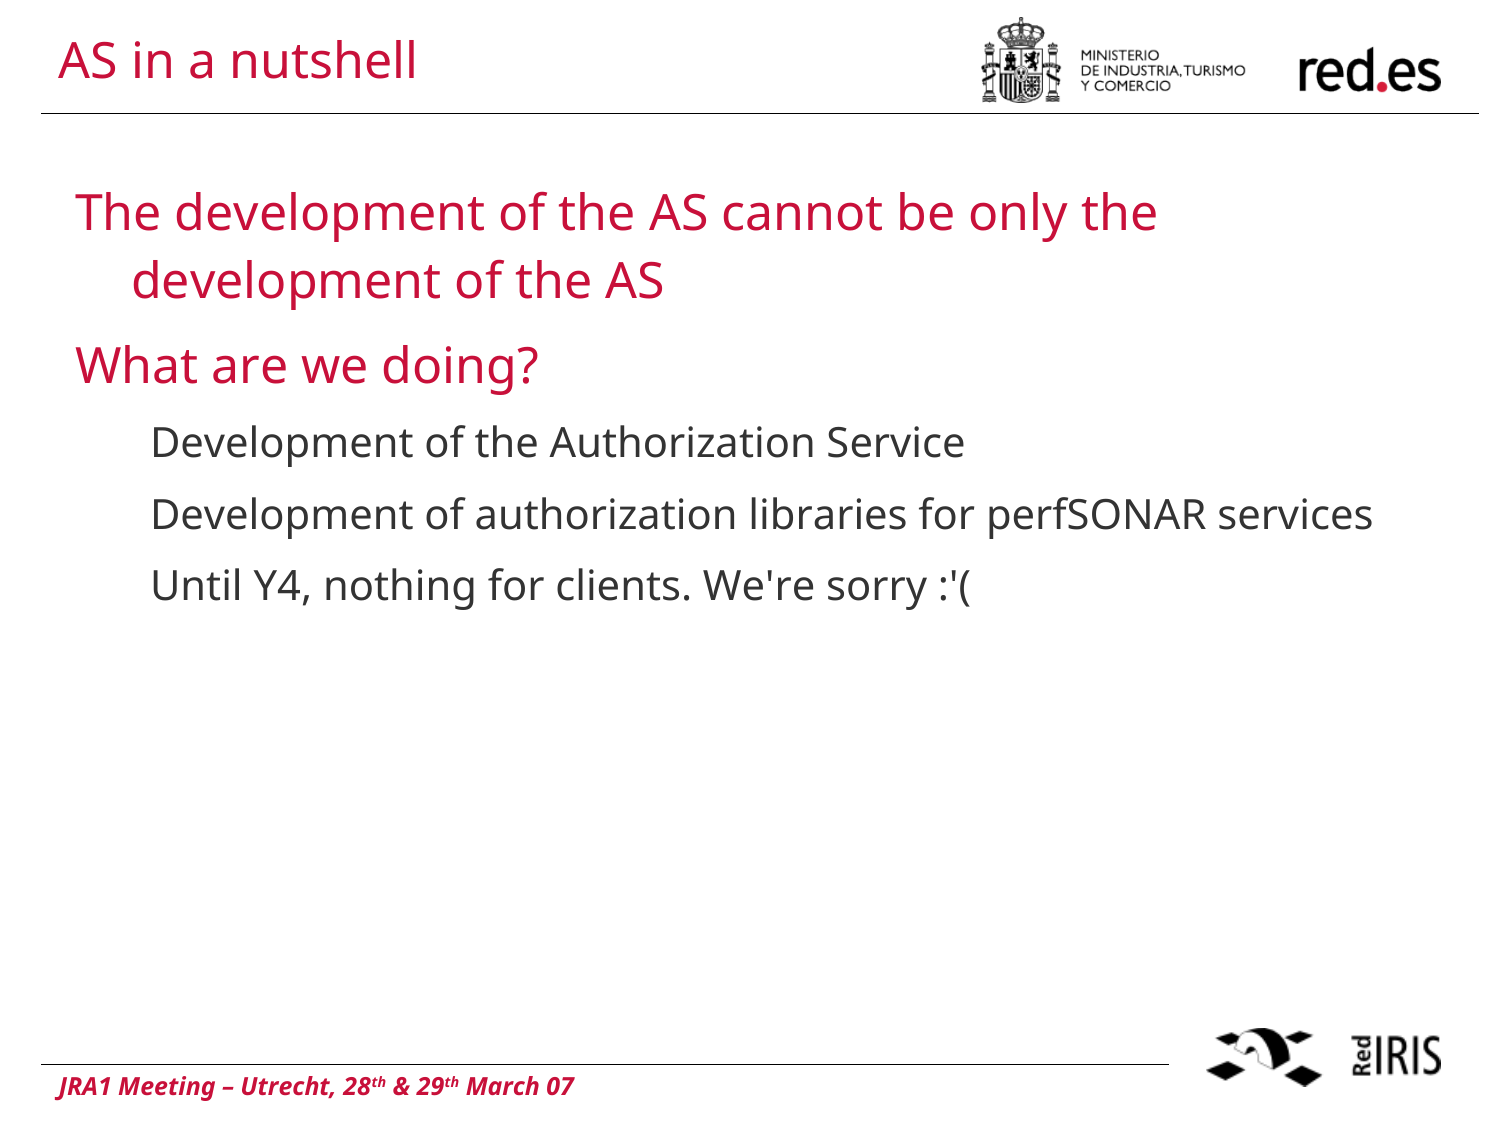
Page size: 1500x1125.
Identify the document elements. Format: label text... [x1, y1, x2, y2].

picture [1206, 1028, 1441, 1087]
title AS in a nutshell [59, 29, 957, 89]
picture [981, 17, 1441, 103]
list The development of the AS cannot be only the development of the AS What are we doing? Development of the Authorization Service Development of authorization libraries for perfSONAR services Until Y4, nothing for clients. We're sorry :'( [75, 177, 1425, 1009]
